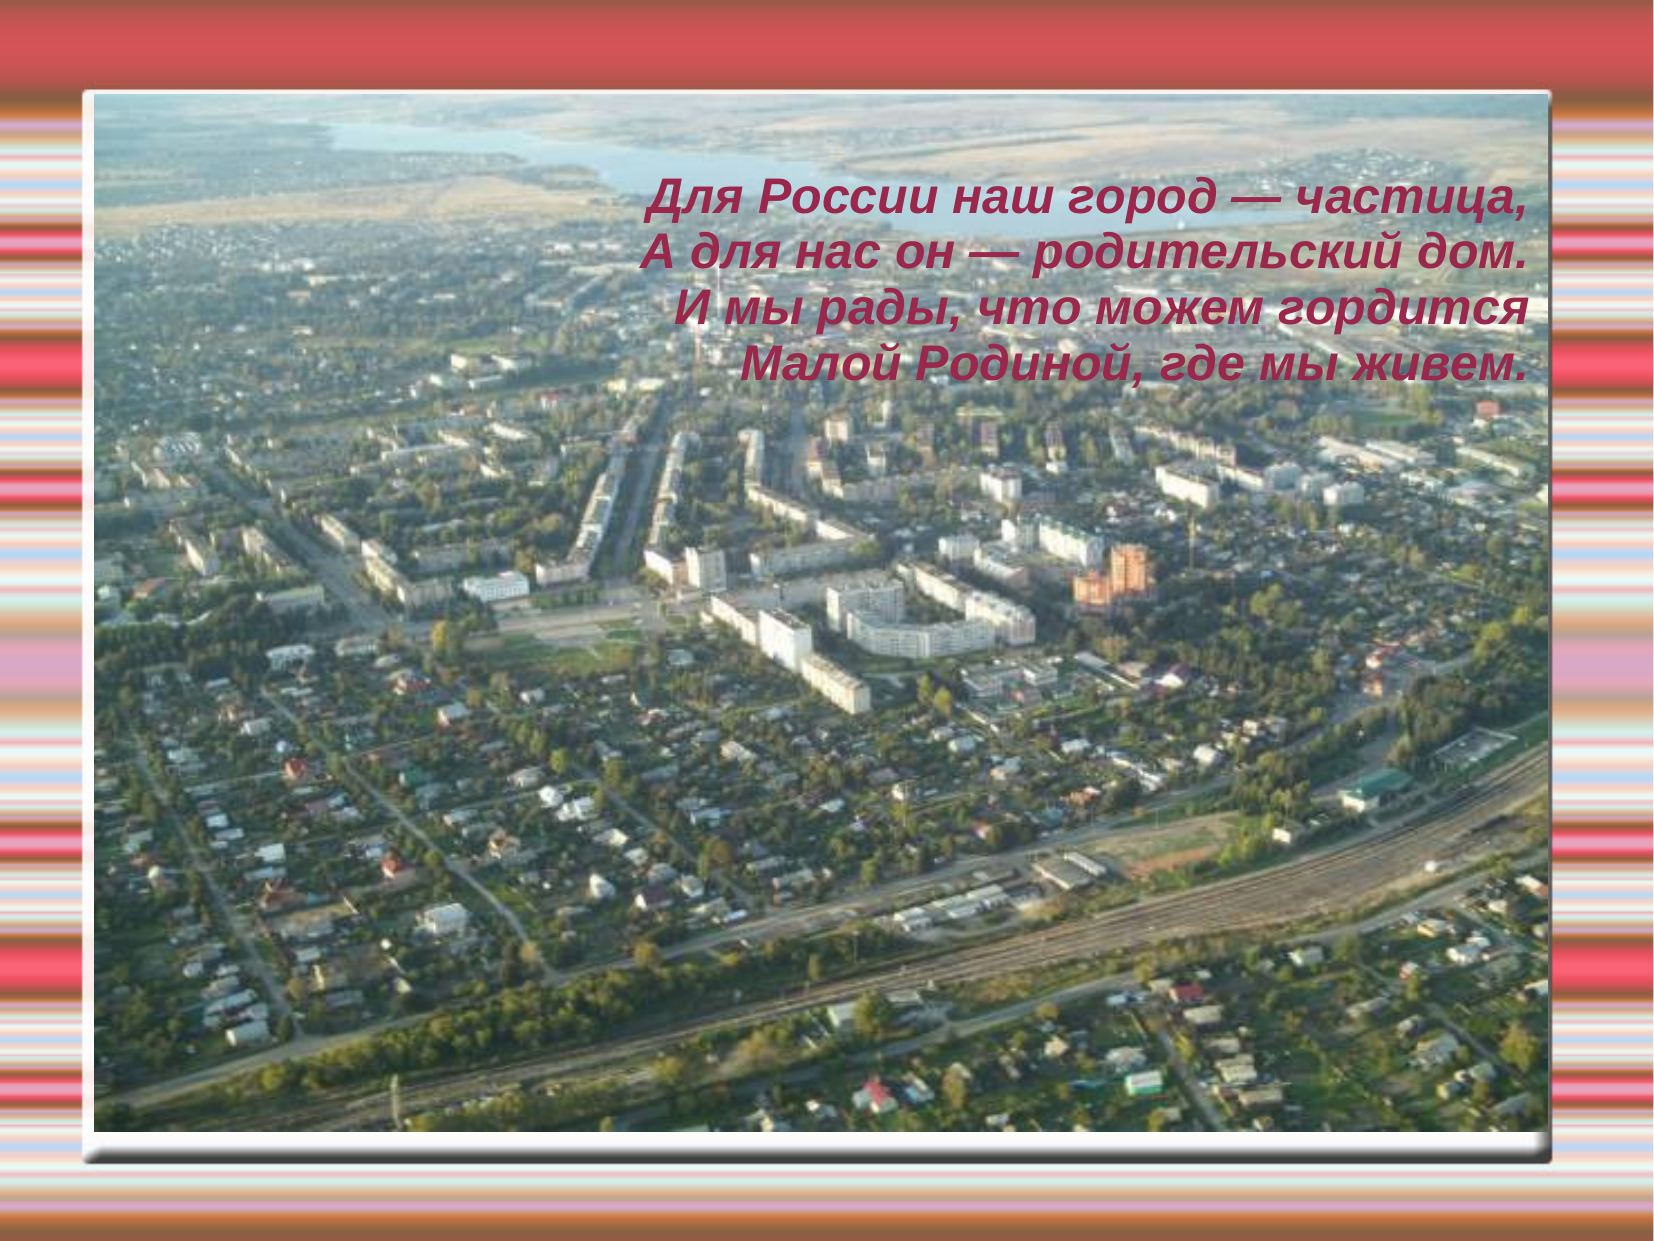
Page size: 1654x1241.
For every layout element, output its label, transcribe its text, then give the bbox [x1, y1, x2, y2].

picture [0, 0, 1654, 1241]
title Для России наш город — частица, А для нас он — родительский дом. И мы рады, что можем гордится Малой Родиной, где мы живем. [118, 165, 1531, 394]
